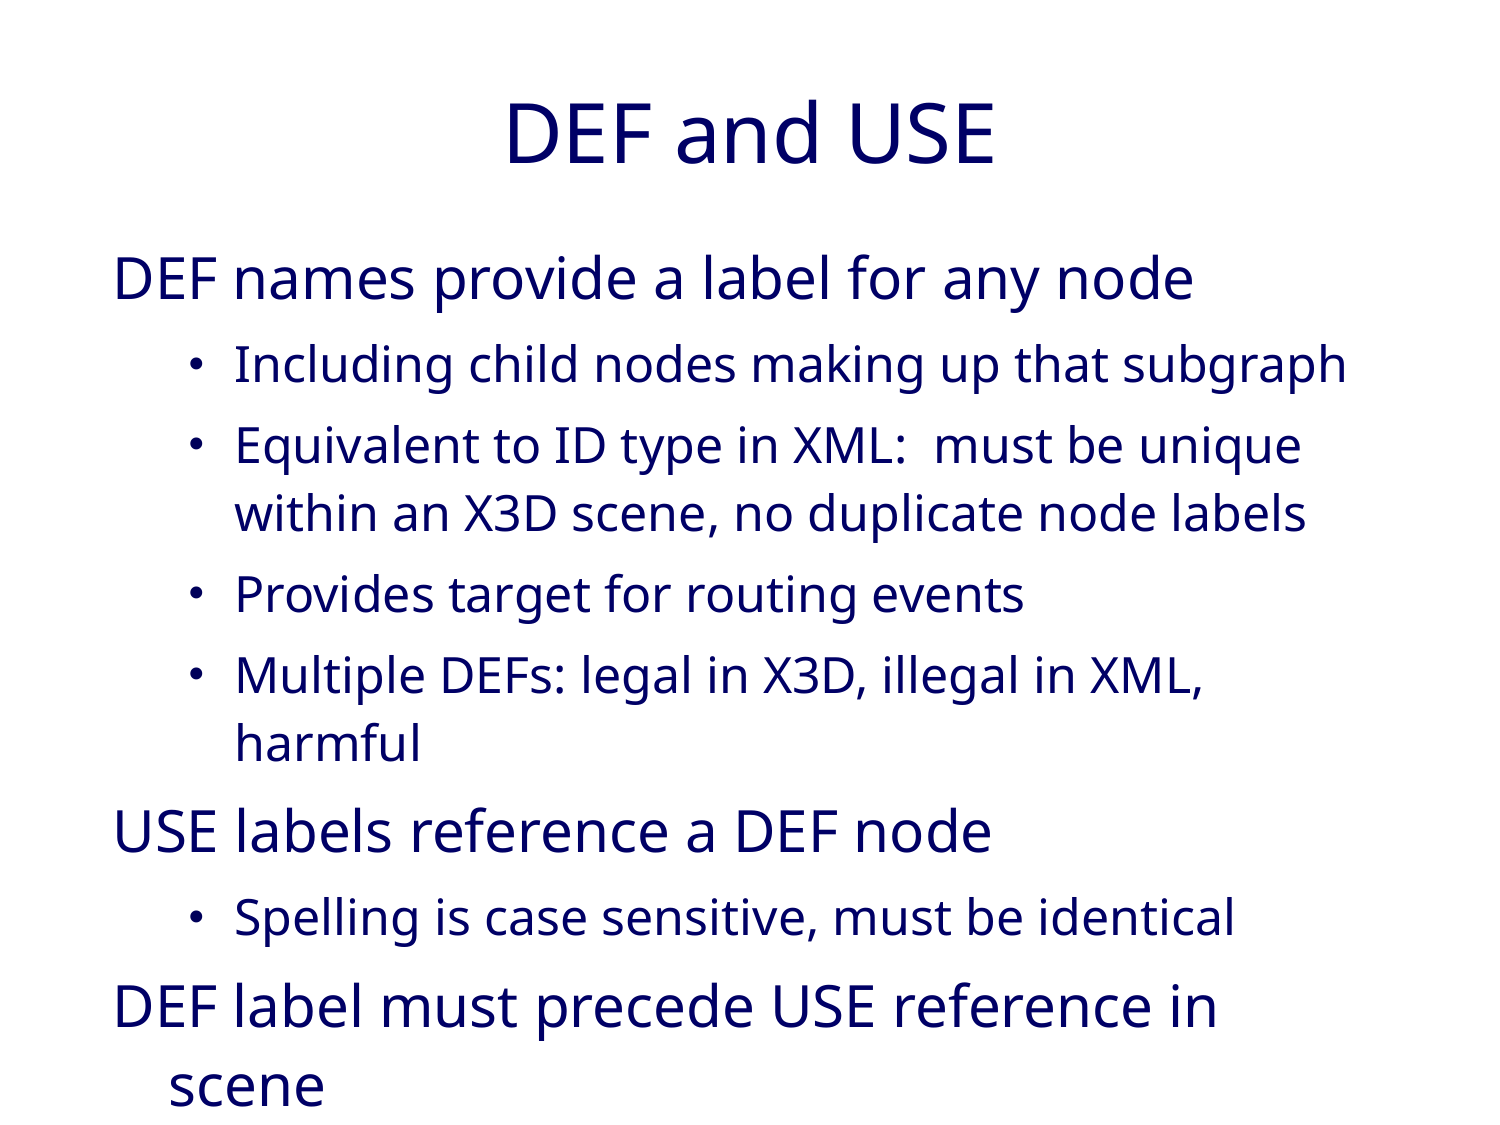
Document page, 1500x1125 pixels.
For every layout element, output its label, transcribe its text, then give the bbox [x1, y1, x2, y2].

list DEF names provide a label for any node Including child nodes making up that subgraph Equivalent to ID type in XML: must be unique within an X3D scene, no duplicate node labels Provides target for routing events Multiple DEFs: legal in X3D, illegal in XML, harmful USE labels reference a DEF node Spelling is case sensitive, must be identical DEF label must precede USE reference in scene Enables faster performance by single-pass loading Not detected by XML validation but still required [112, 237, 1388, 1047]
title DEF and USE [112, 44, 1388, 218]
